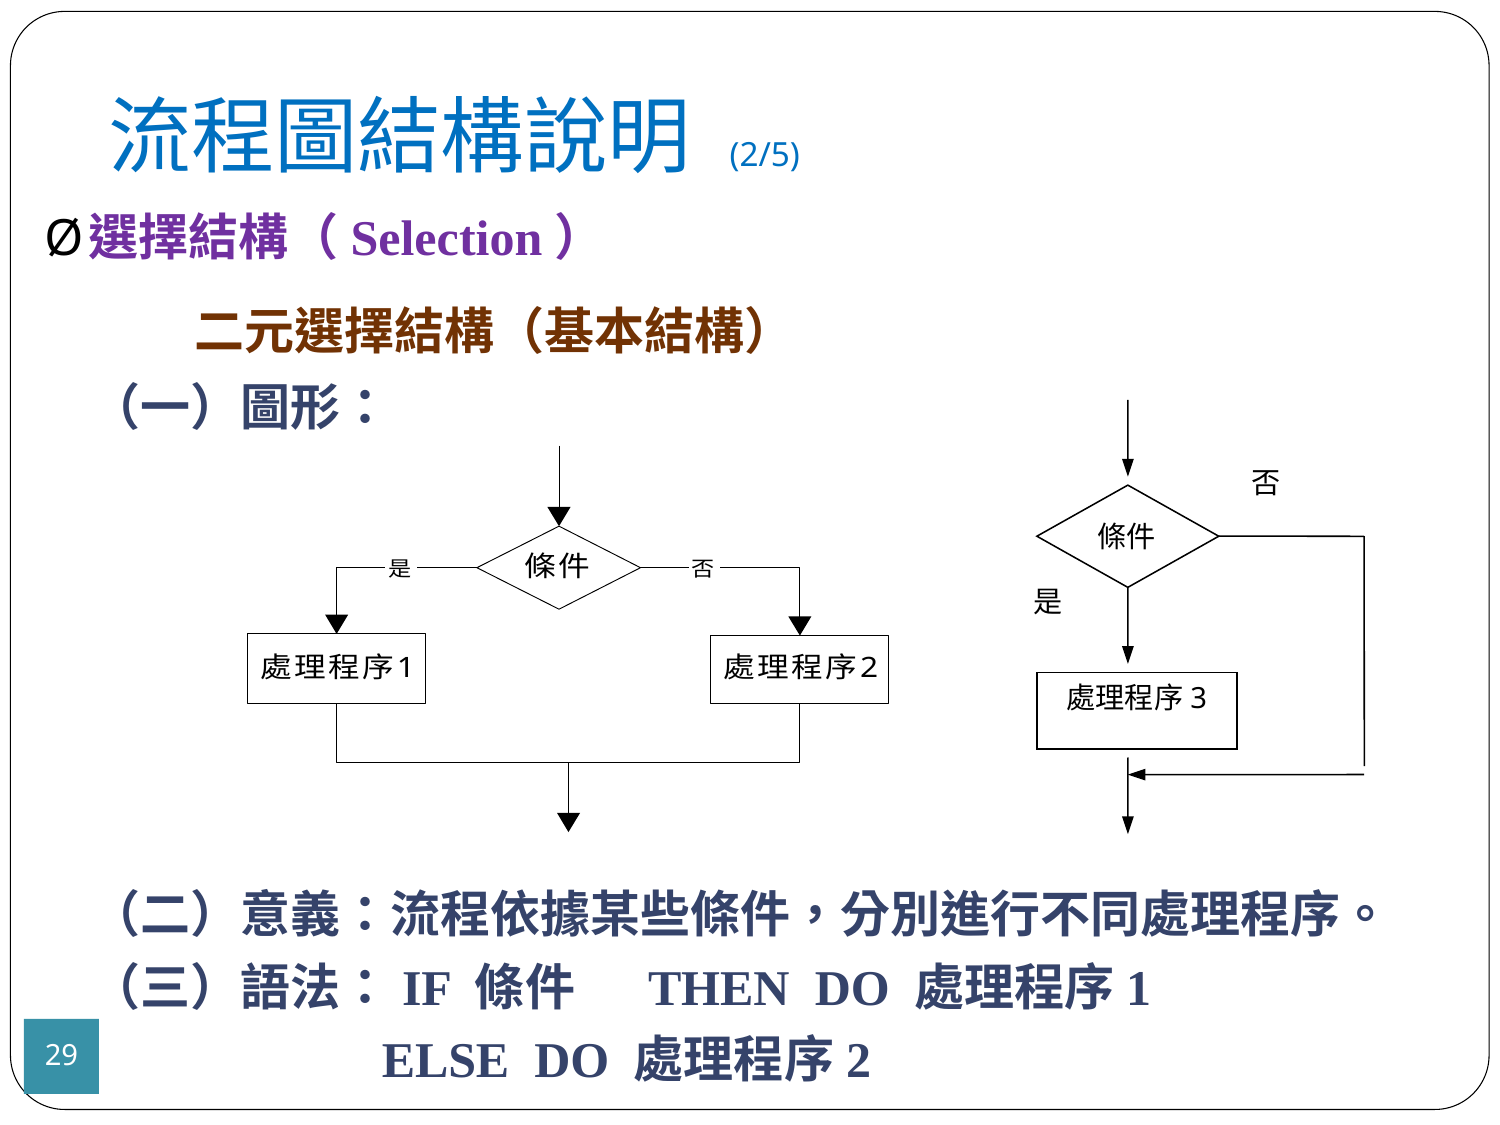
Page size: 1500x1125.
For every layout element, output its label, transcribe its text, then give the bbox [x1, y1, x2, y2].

text_box 否 [1237, 468, 1328, 519]
text_box 29 [23, 1018, 99, 1094]
text_box 是 [1019, 587, 1092, 638]
text_box 選擇結構（Selection） 二元選擇結構（基本結構） （一）圖形： （二）意義：流程依據某些條件，分別進行不同處理程序。 （三）語法：IF 條件 THEN DO 處理程序1 ELSE DO 處理程序2 [29, 198, 1400, 964]
text_box 處理程序3 [1037, 672, 1237, 749]
chart [218, 432, 909, 846]
title 流程圖結構說明 (2/5) [93, 44, 1369, 198]
text_box 條件 [1036, 485, 1218, 587]
